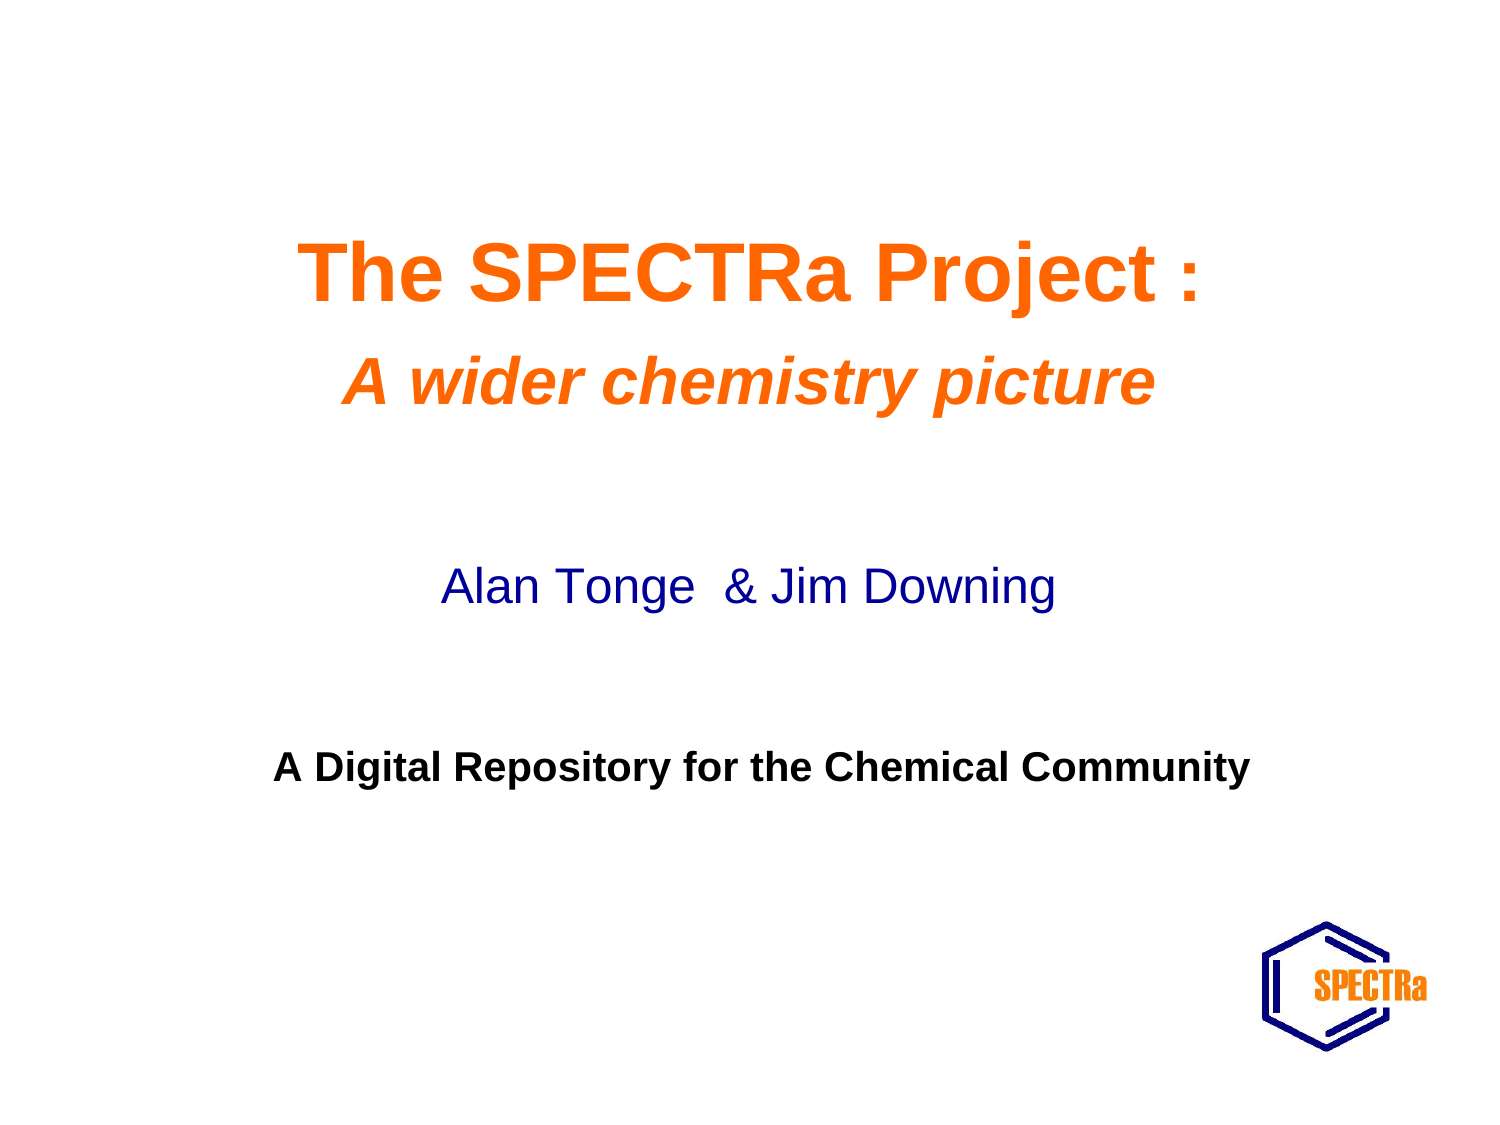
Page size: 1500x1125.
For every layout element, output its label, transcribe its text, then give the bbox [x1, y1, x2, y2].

picture [1246, 909, 1442, 1065]
title The SPECTRa Project : A wider chemistry picture [75, 217, 1425, 434]
text_box A Digital Repository for the Chemical Community [242, 739, 1282, 799]
list Alan Tonge & Jim Downing [240, 550, 1258, 674]
